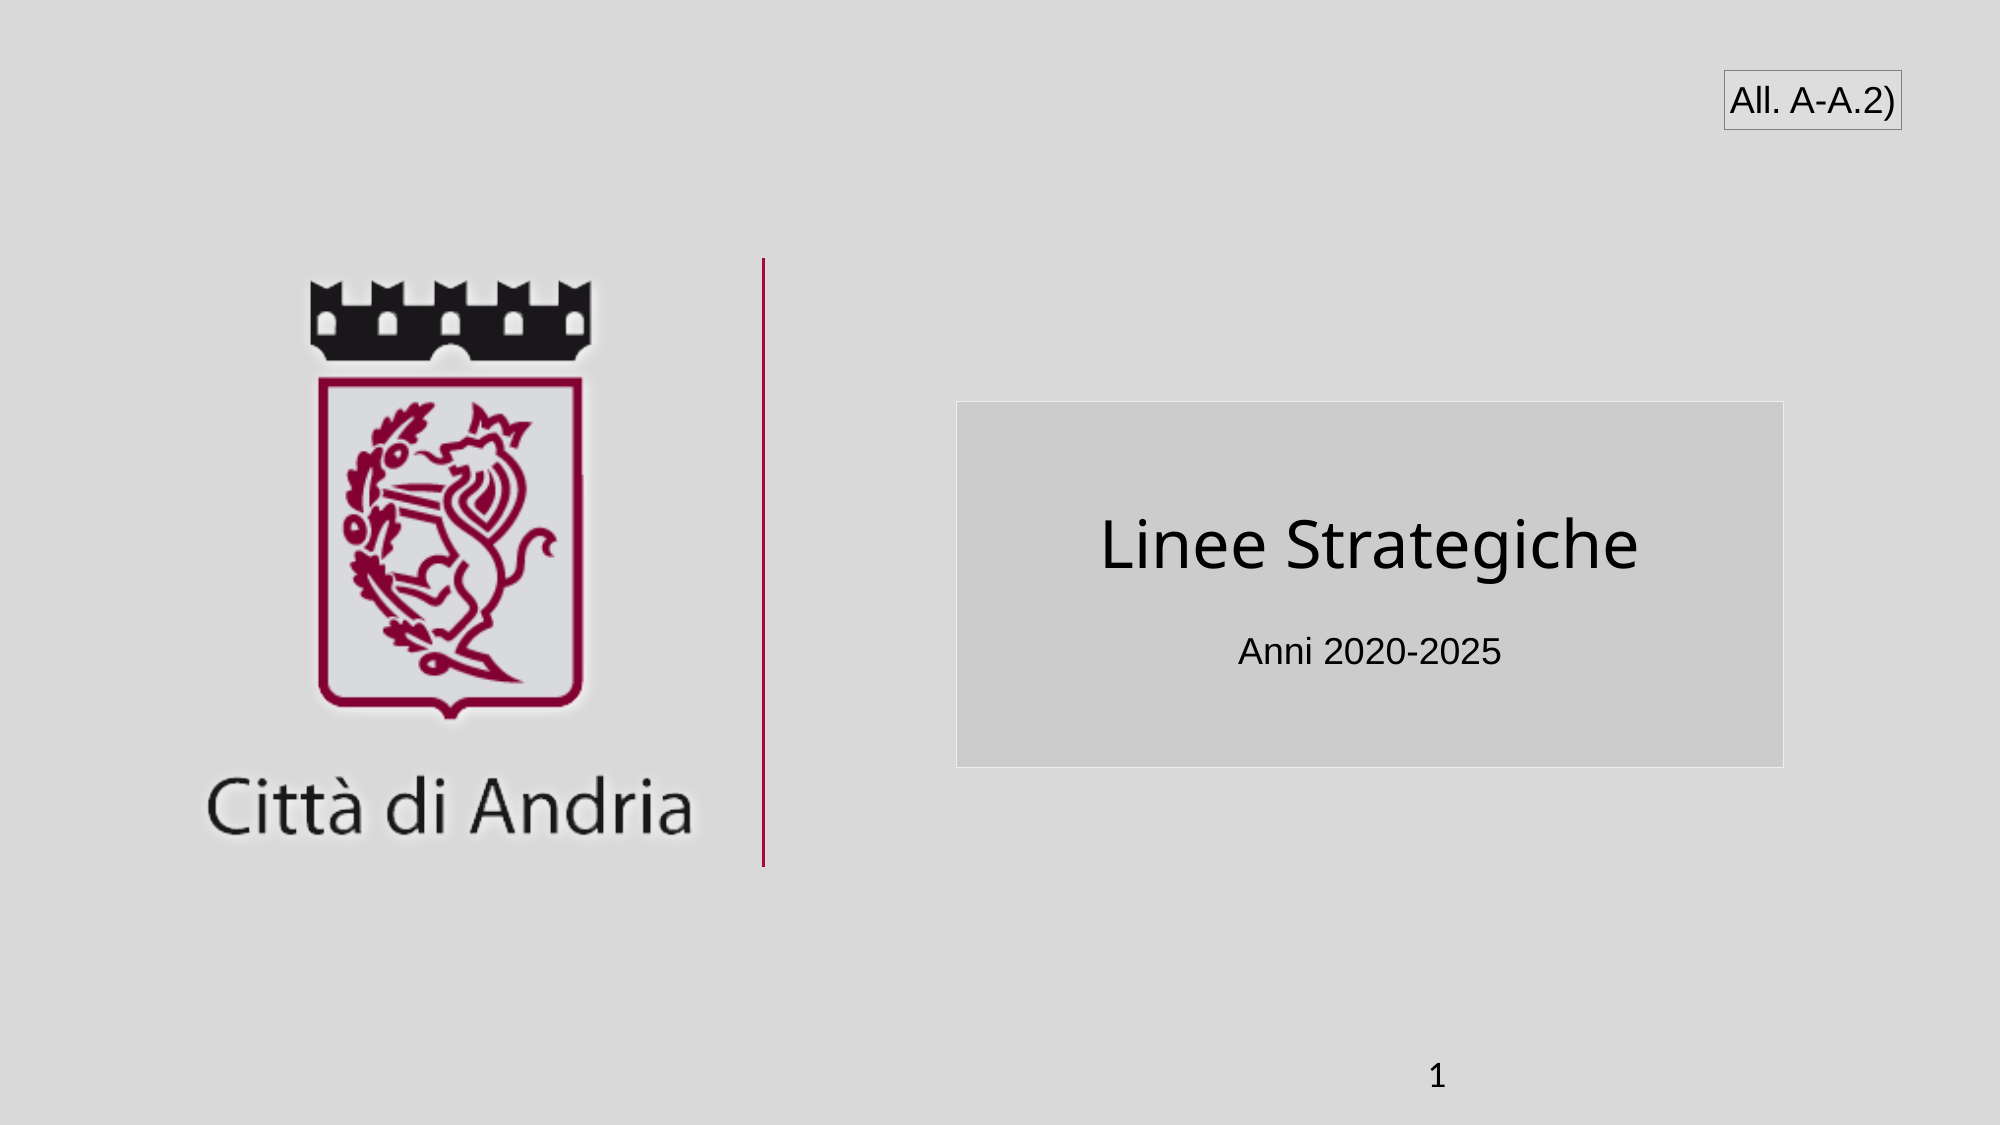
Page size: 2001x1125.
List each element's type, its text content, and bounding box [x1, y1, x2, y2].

text_box Linee Strategiche Anni 2020-2025 [956, 401, 1784, 768]
text_box All. A-A.2) [1724, 70, 1902, 130]
slide_number <numero> [1412, 1042, 1863, 1103]
picture [183, 259, 724, 865]
